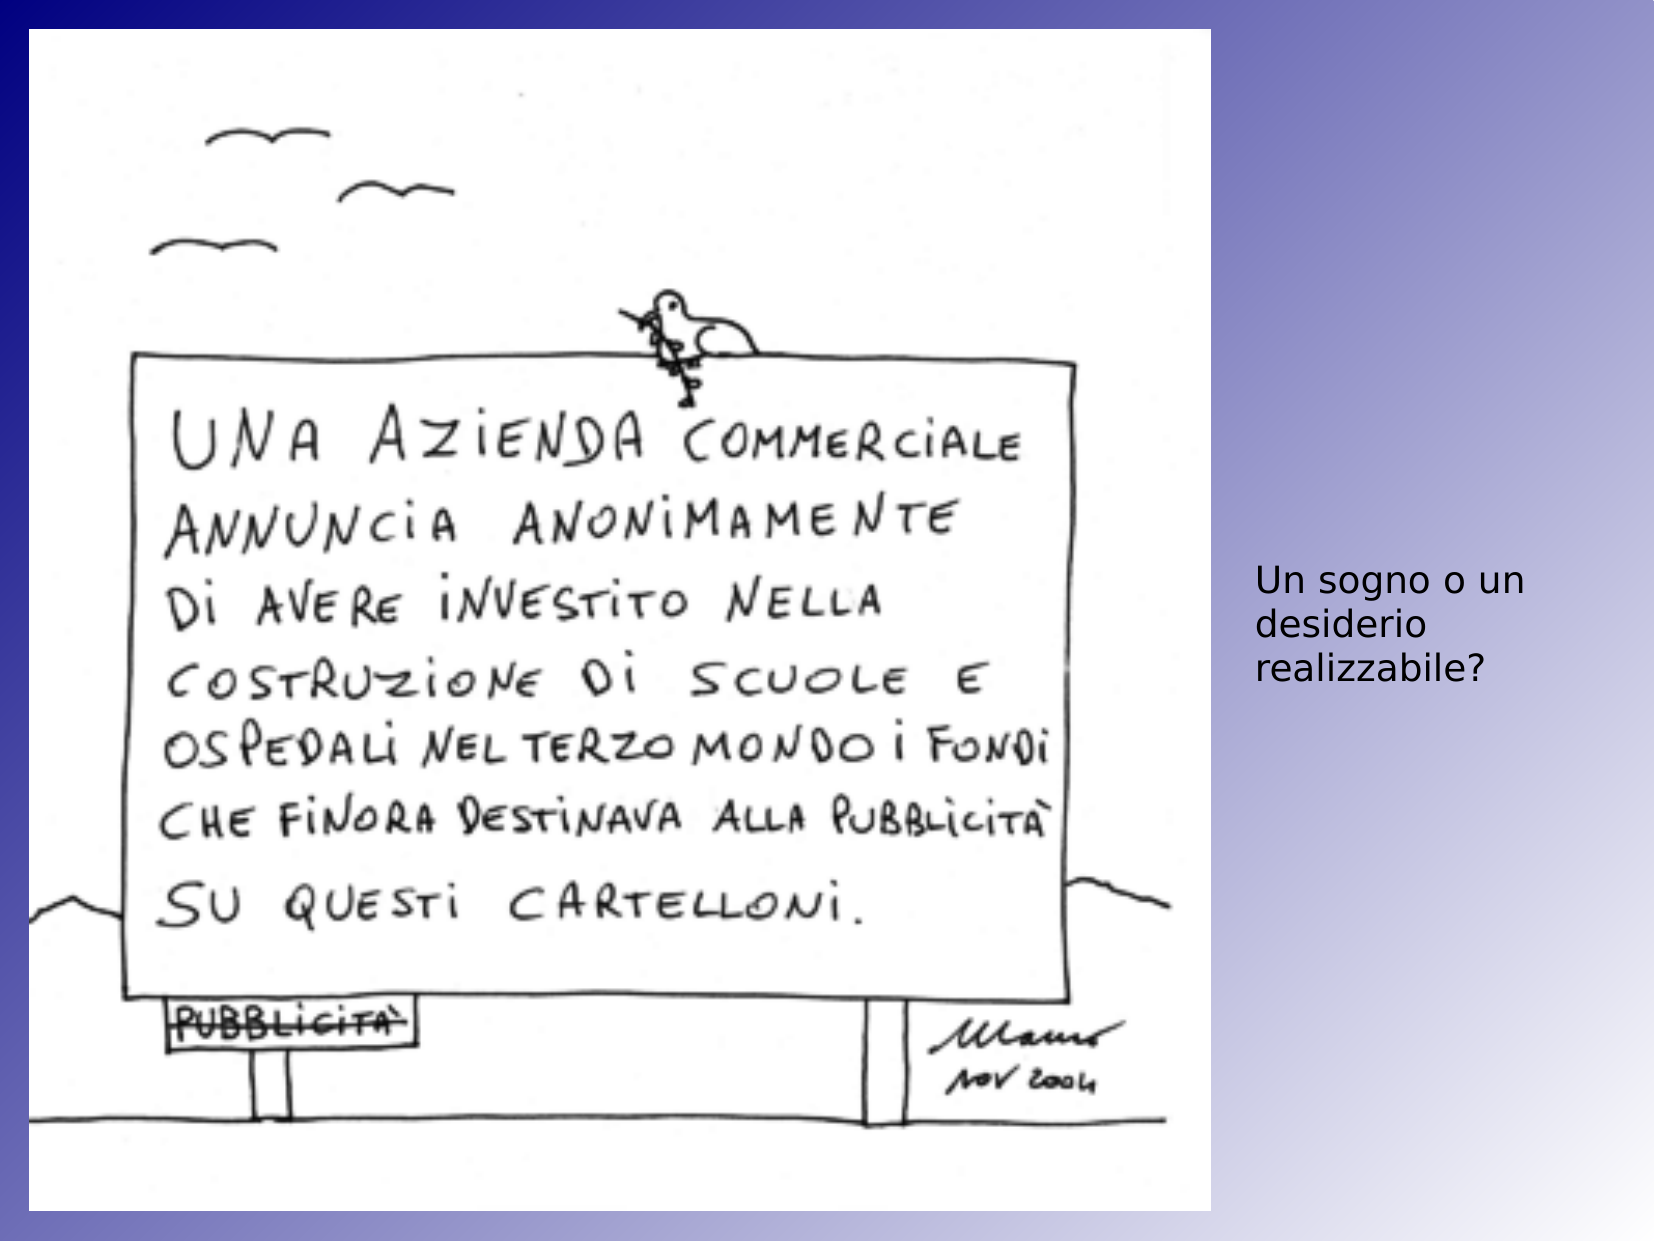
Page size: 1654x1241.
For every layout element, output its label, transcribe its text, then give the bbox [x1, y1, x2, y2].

picture [29, 29, 1211, 1211]
text_box Un sogno o un desiderio realizzabile? [1240, 29, 1625, 1211]
